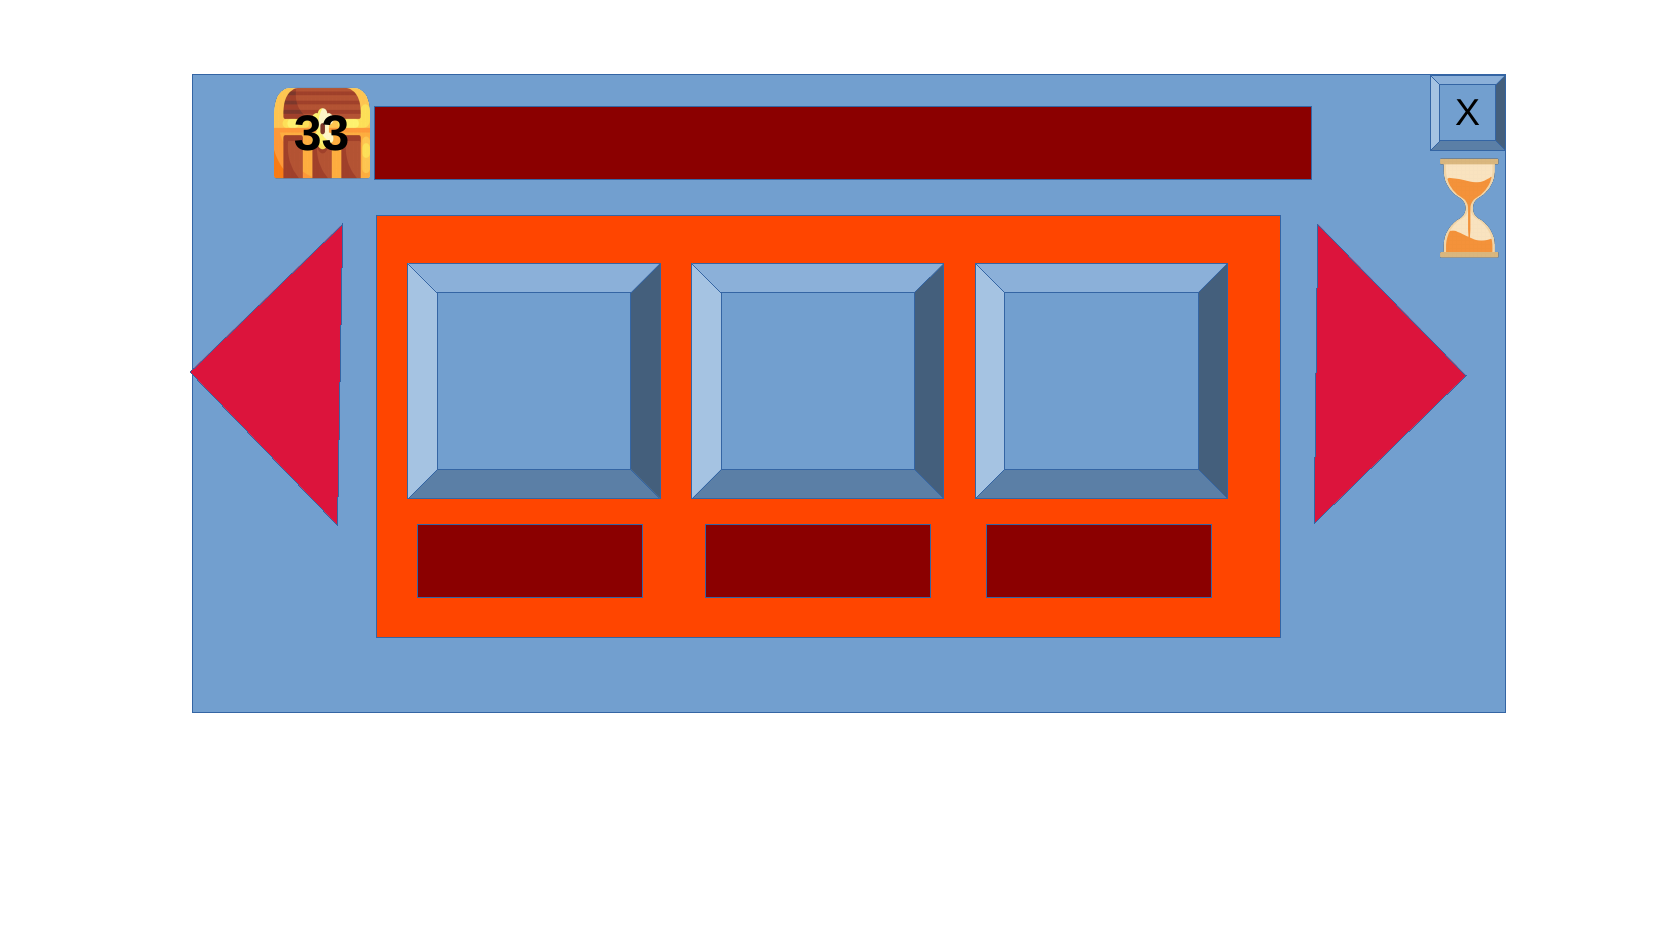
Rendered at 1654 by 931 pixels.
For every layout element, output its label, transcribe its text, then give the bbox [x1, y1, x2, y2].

picture [1399, 133, 1544, 278]
picture [274, 74, 370, 192]
text_box X [1440, 85, 1495, 133]
text_box [190, 74, 1506, 713]
